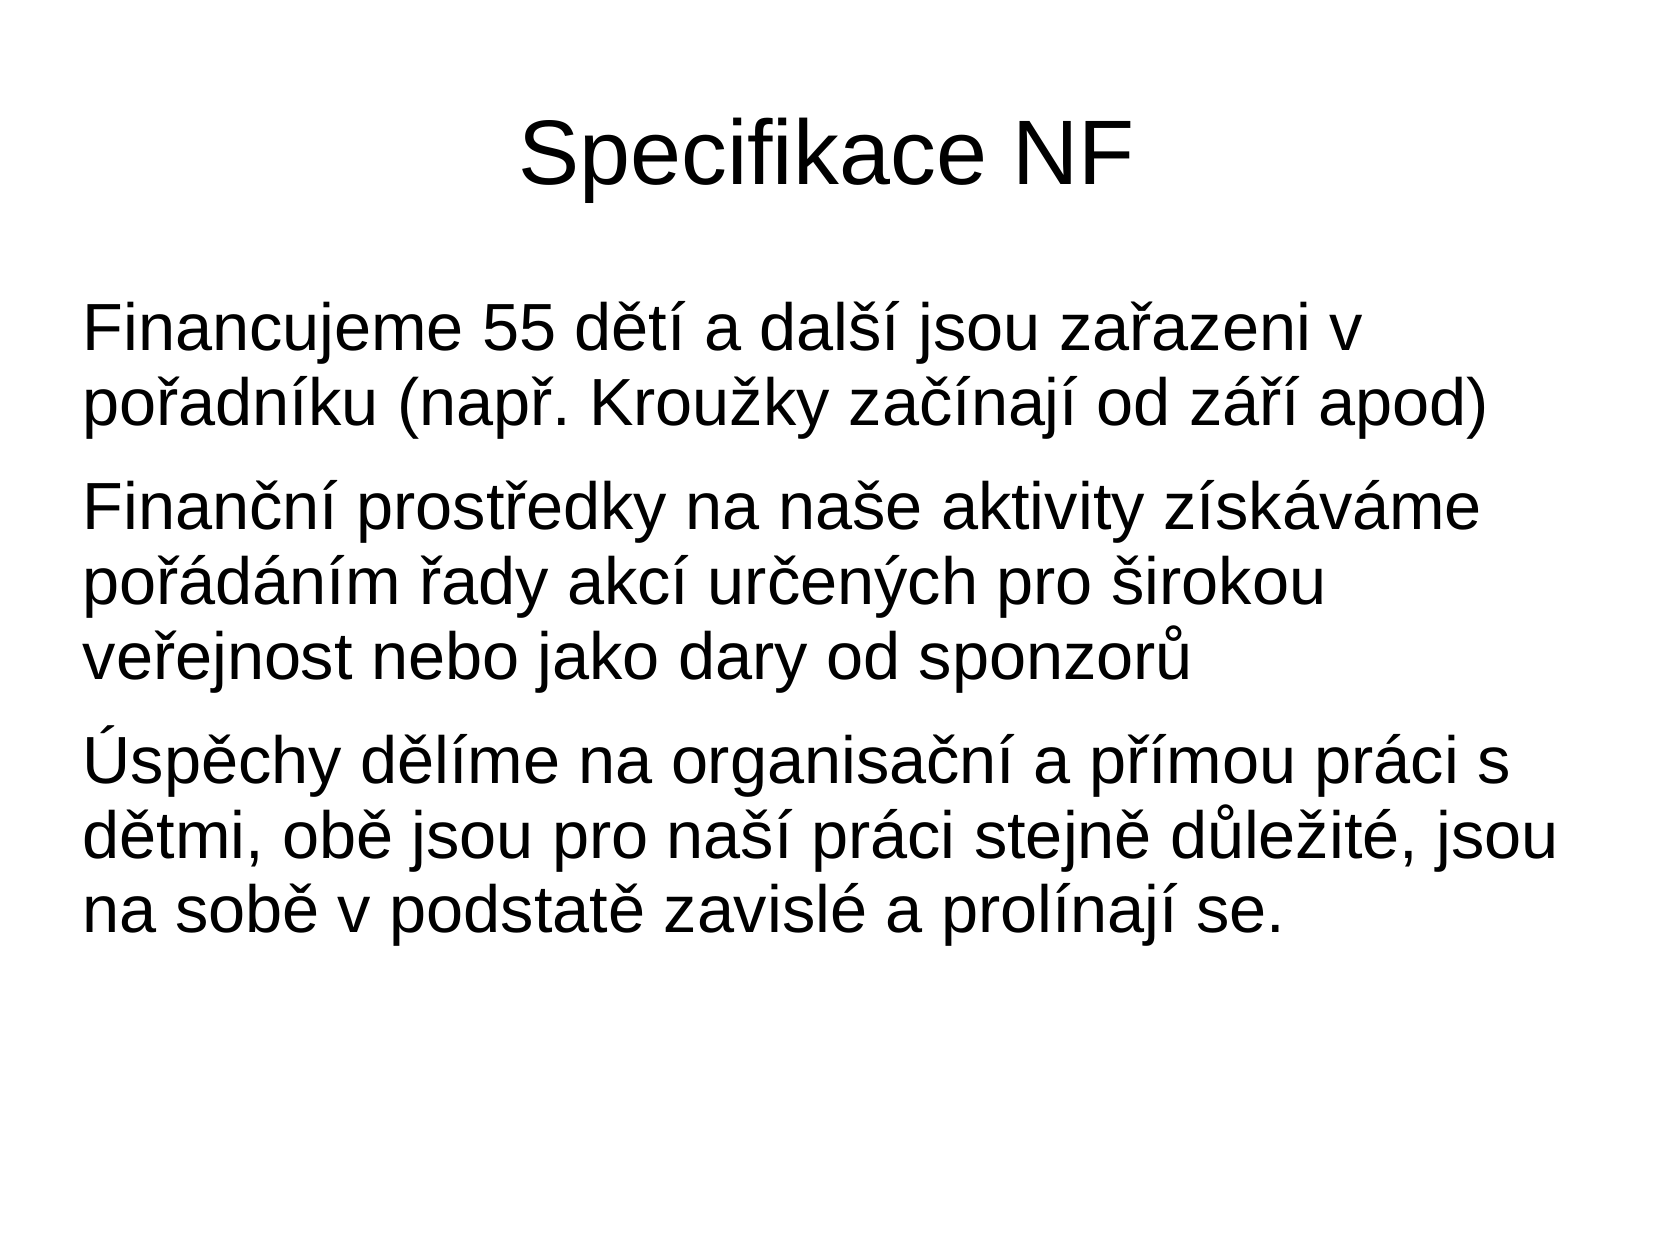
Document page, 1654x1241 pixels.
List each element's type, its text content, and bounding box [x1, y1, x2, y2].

list Financujeme 55 dětí a další jsou zařazeni v pořadníku (např. Kroužky začínají od září apod) Finanční prostředky na naše aktivity získáváme pořádáním řady akcí určených pro širokou veřejnost nebo jako dary od sponzorů Úspěchy dělíme na organisační a přímou práci s dětmi, obě jsou pro naší práci stejně důležité, jsou na sobě v podstatě zavislé a prolínají se. [82, 290, 1571, 1109]
title Specifikace NF [82, 49, 1571, 257]
